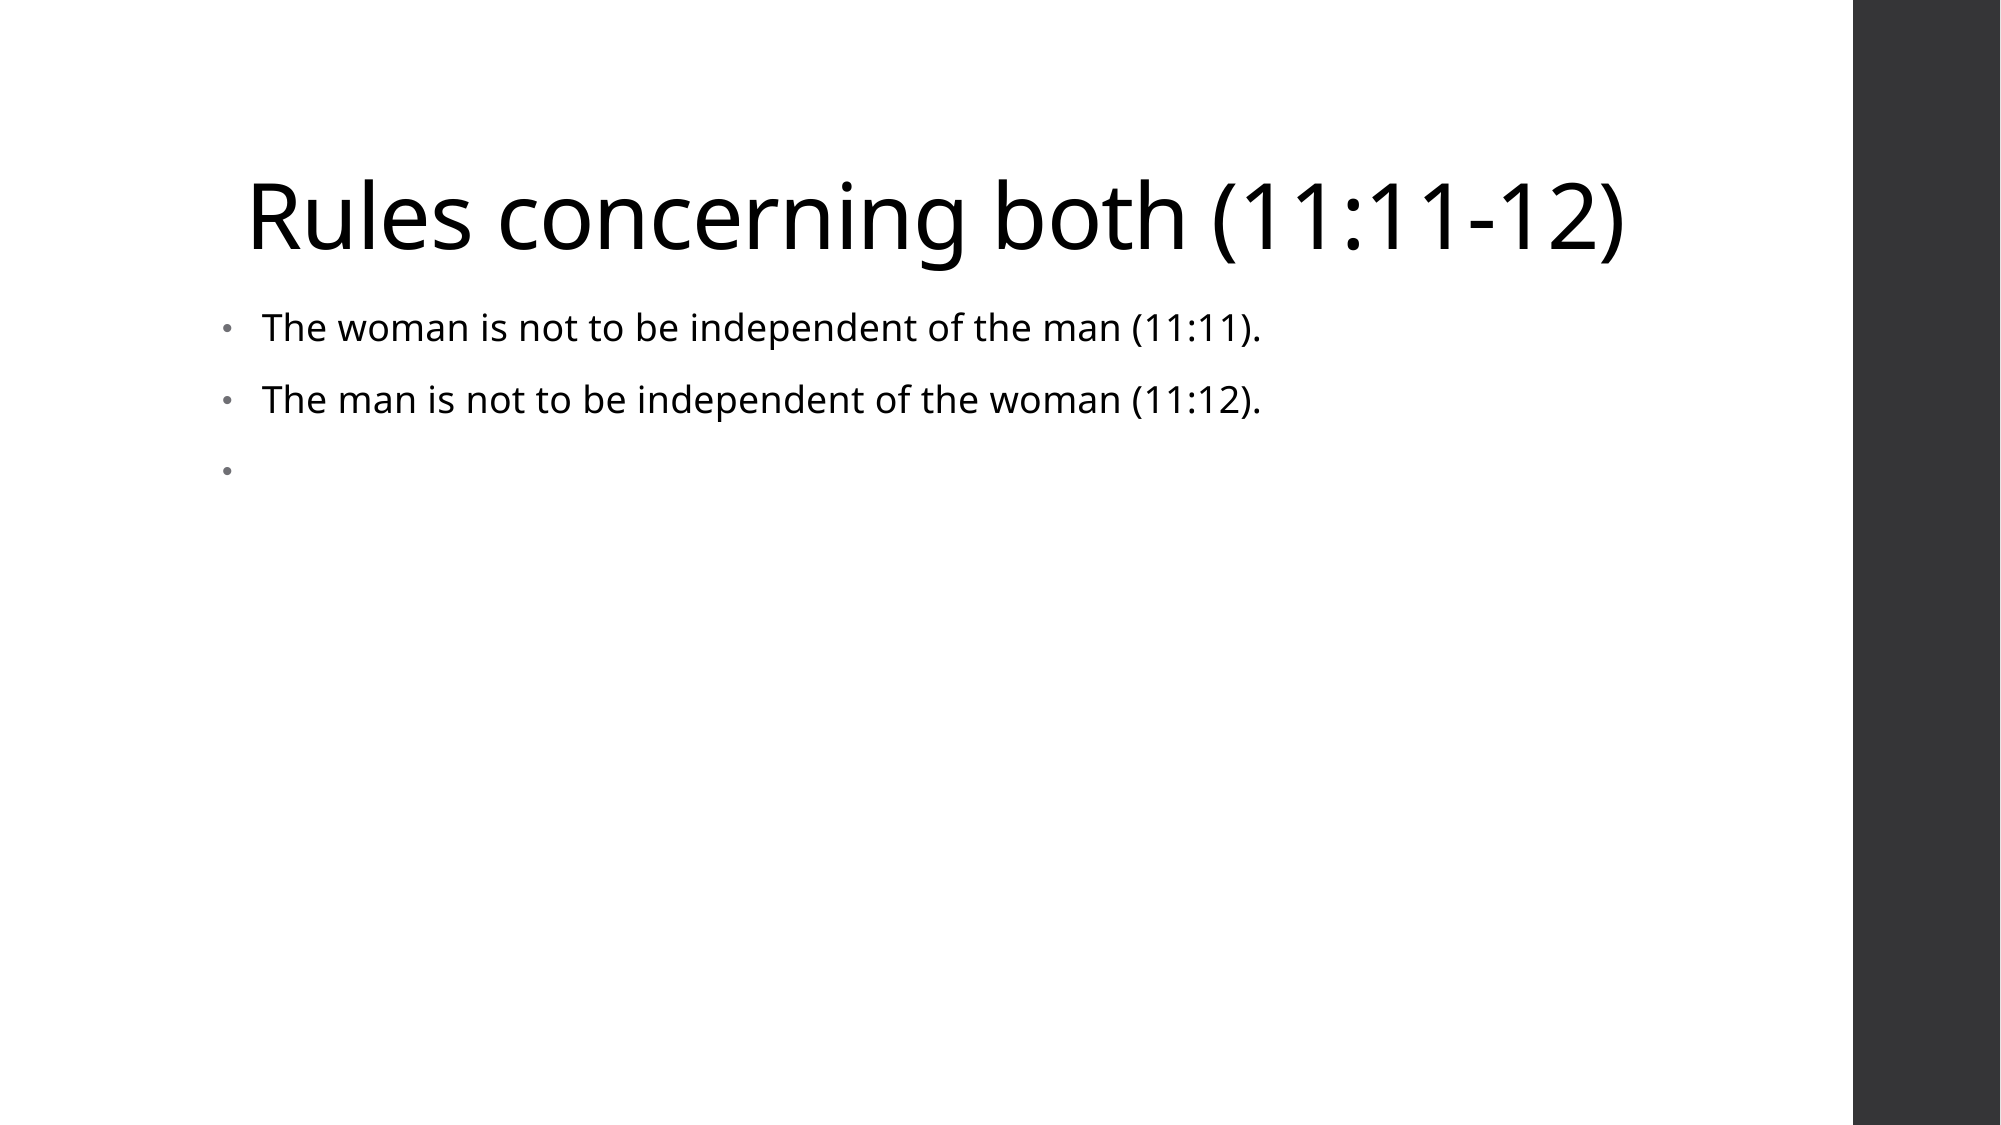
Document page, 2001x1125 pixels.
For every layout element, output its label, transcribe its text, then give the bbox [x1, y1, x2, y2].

title Rules concerning both (11:11-12) [206, 60, 1797, 278]
list The woman is not to be independent of the man (11:11). The man is not to be independent of the woman (11:12). [206, 299, 1617, 1014]
